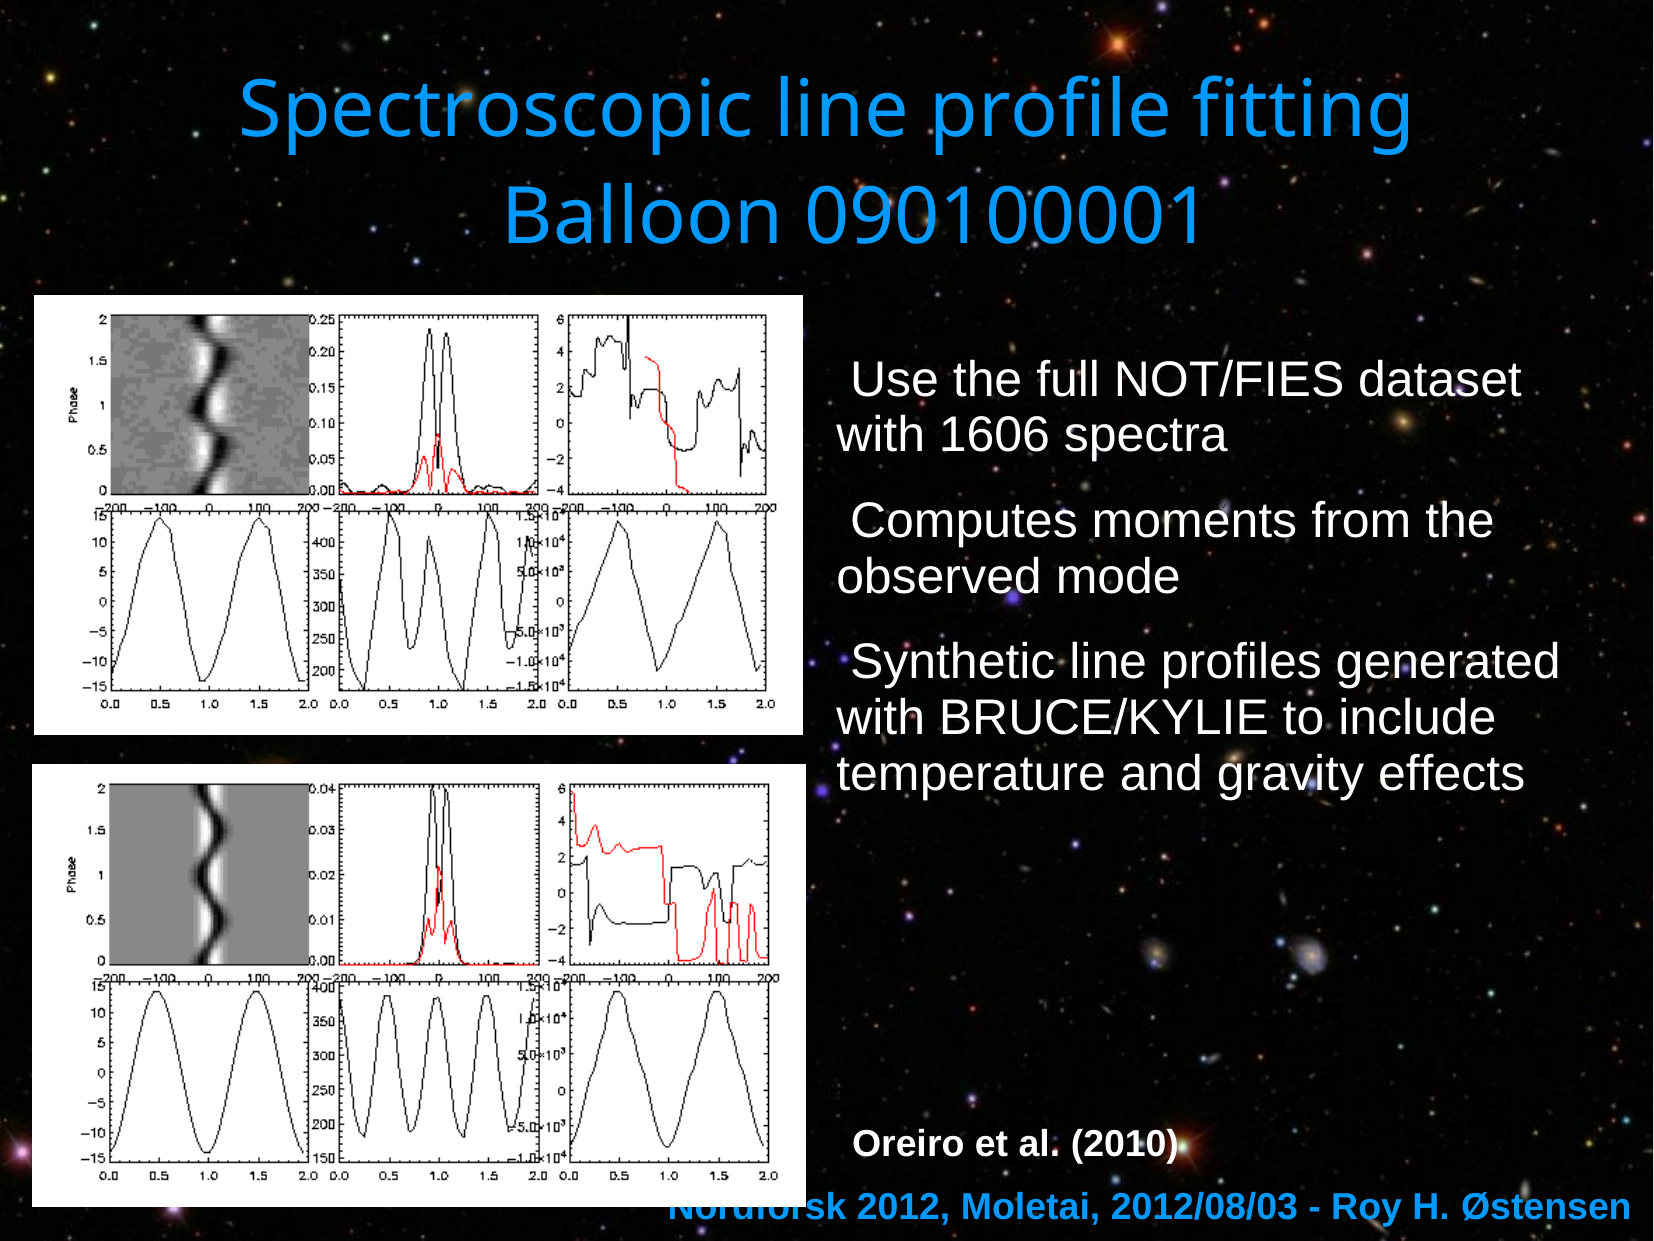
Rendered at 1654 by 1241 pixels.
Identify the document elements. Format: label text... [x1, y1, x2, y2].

title Spectroscopic line profile fitting Balloon 090100001 [121, 63, 1534, 256]
picture [0, 0, 1654, 1241]
text_box Oreiro et al. (2010) [840, 1122, 1272, 1176]
list Use the full NOT/FIES dataset with 1606 spectra Computes moments from the observed mode Synthetic line profiles generated with BRUCE/KYLIE to include temperature and gravity effects [836, 350, 1569, 903]
